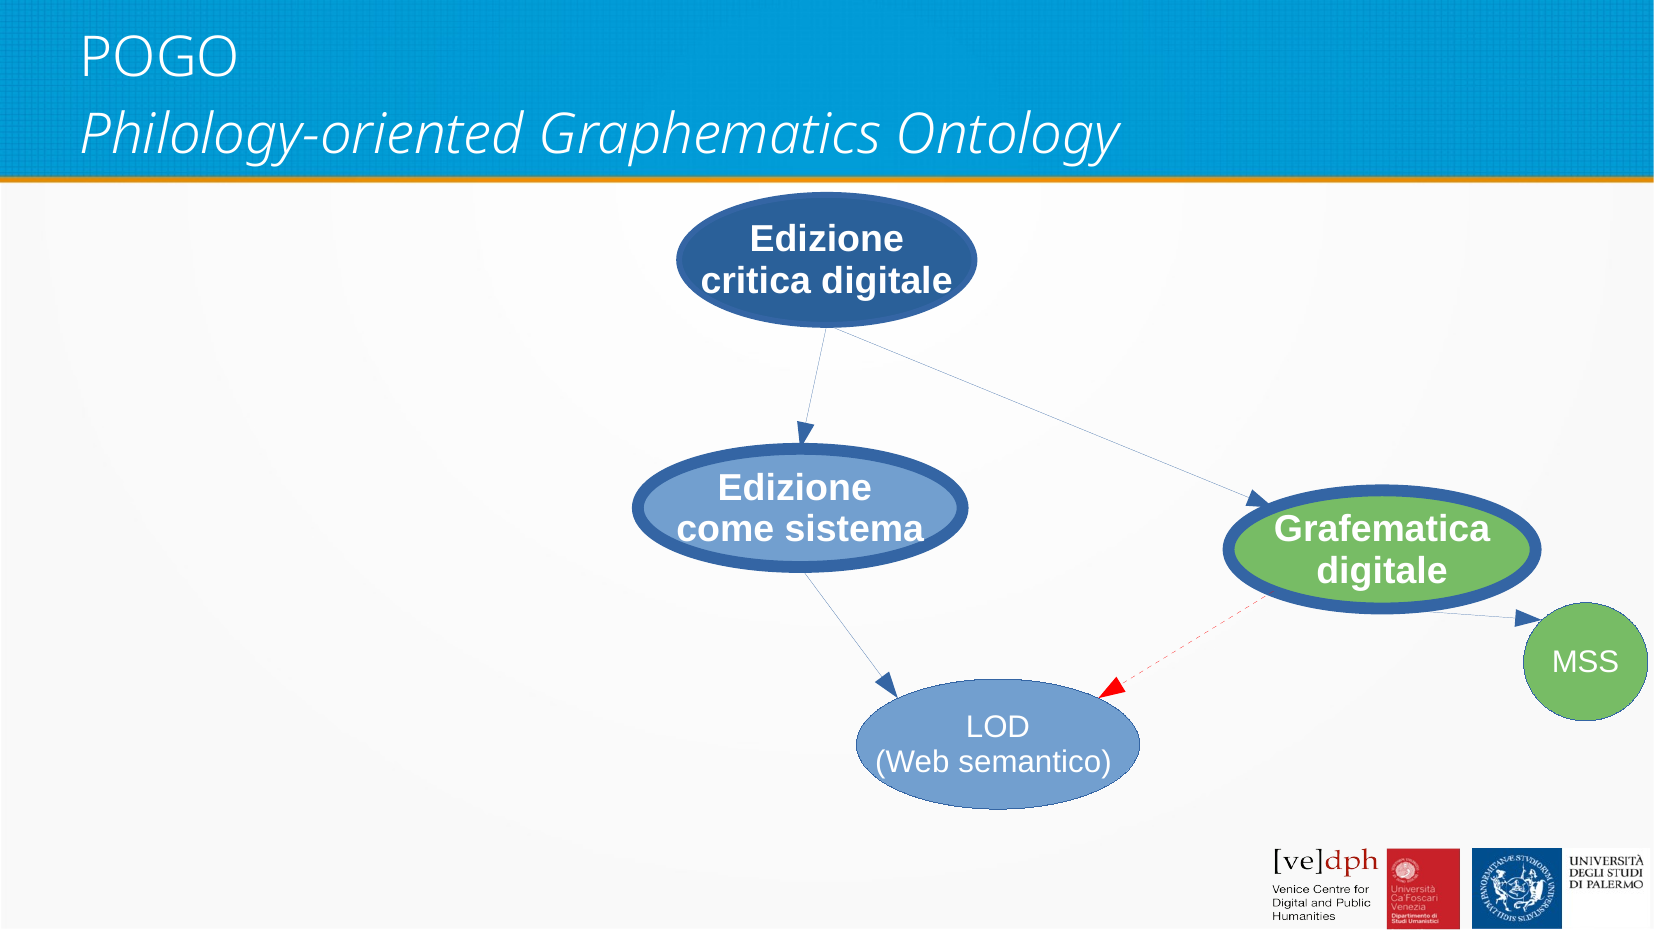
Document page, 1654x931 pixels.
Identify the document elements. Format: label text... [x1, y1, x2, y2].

picture [0, 175, 1654, 931]
text_box Edizione come sistema [637, 448, 963, 567]
text_box Edizione critica digitale [679, 194, 975, 325]
title POGO Philology-oriented Graphematics Ontology [79, 14, 1568, 171]
text_box LOD (Web semantico) [856, 679, 1140, 810]
text_box MSS [1523, 602, 1648, 721]
text_box Grafematica digitale [1228, 490, 1536, 609]
